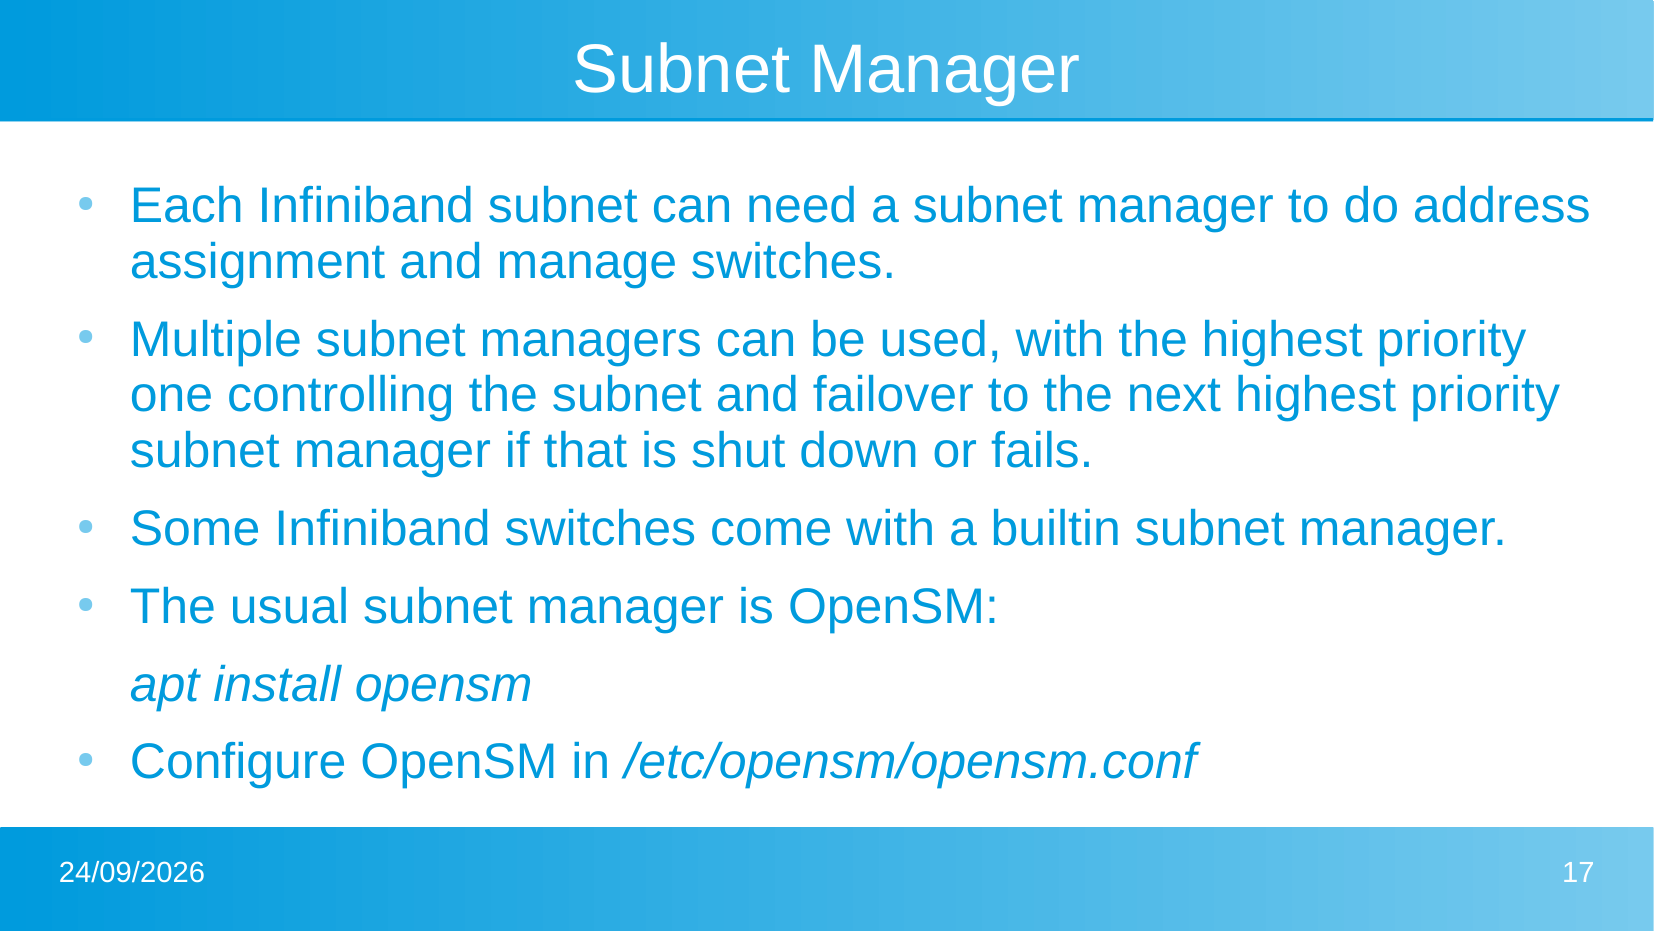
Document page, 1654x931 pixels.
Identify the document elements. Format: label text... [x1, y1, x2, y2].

list Each Infiniband subnet can need a subnet manager to do address assignment and manage switches. Multiple subnet managers can be used, with the highest priority one controlling the subnet and failover to the next highest priority subnet manager if that is shut down or fails. Some Infiniband switches come with a builtin subnet manager. The usual subnet manager is OpenSM: apt install opensm Configure OpenSM in /etc/opensm/opensm.conf [59, 177, 1595, 768]
title Subnet Manager [59, 29, 1595, 108]
